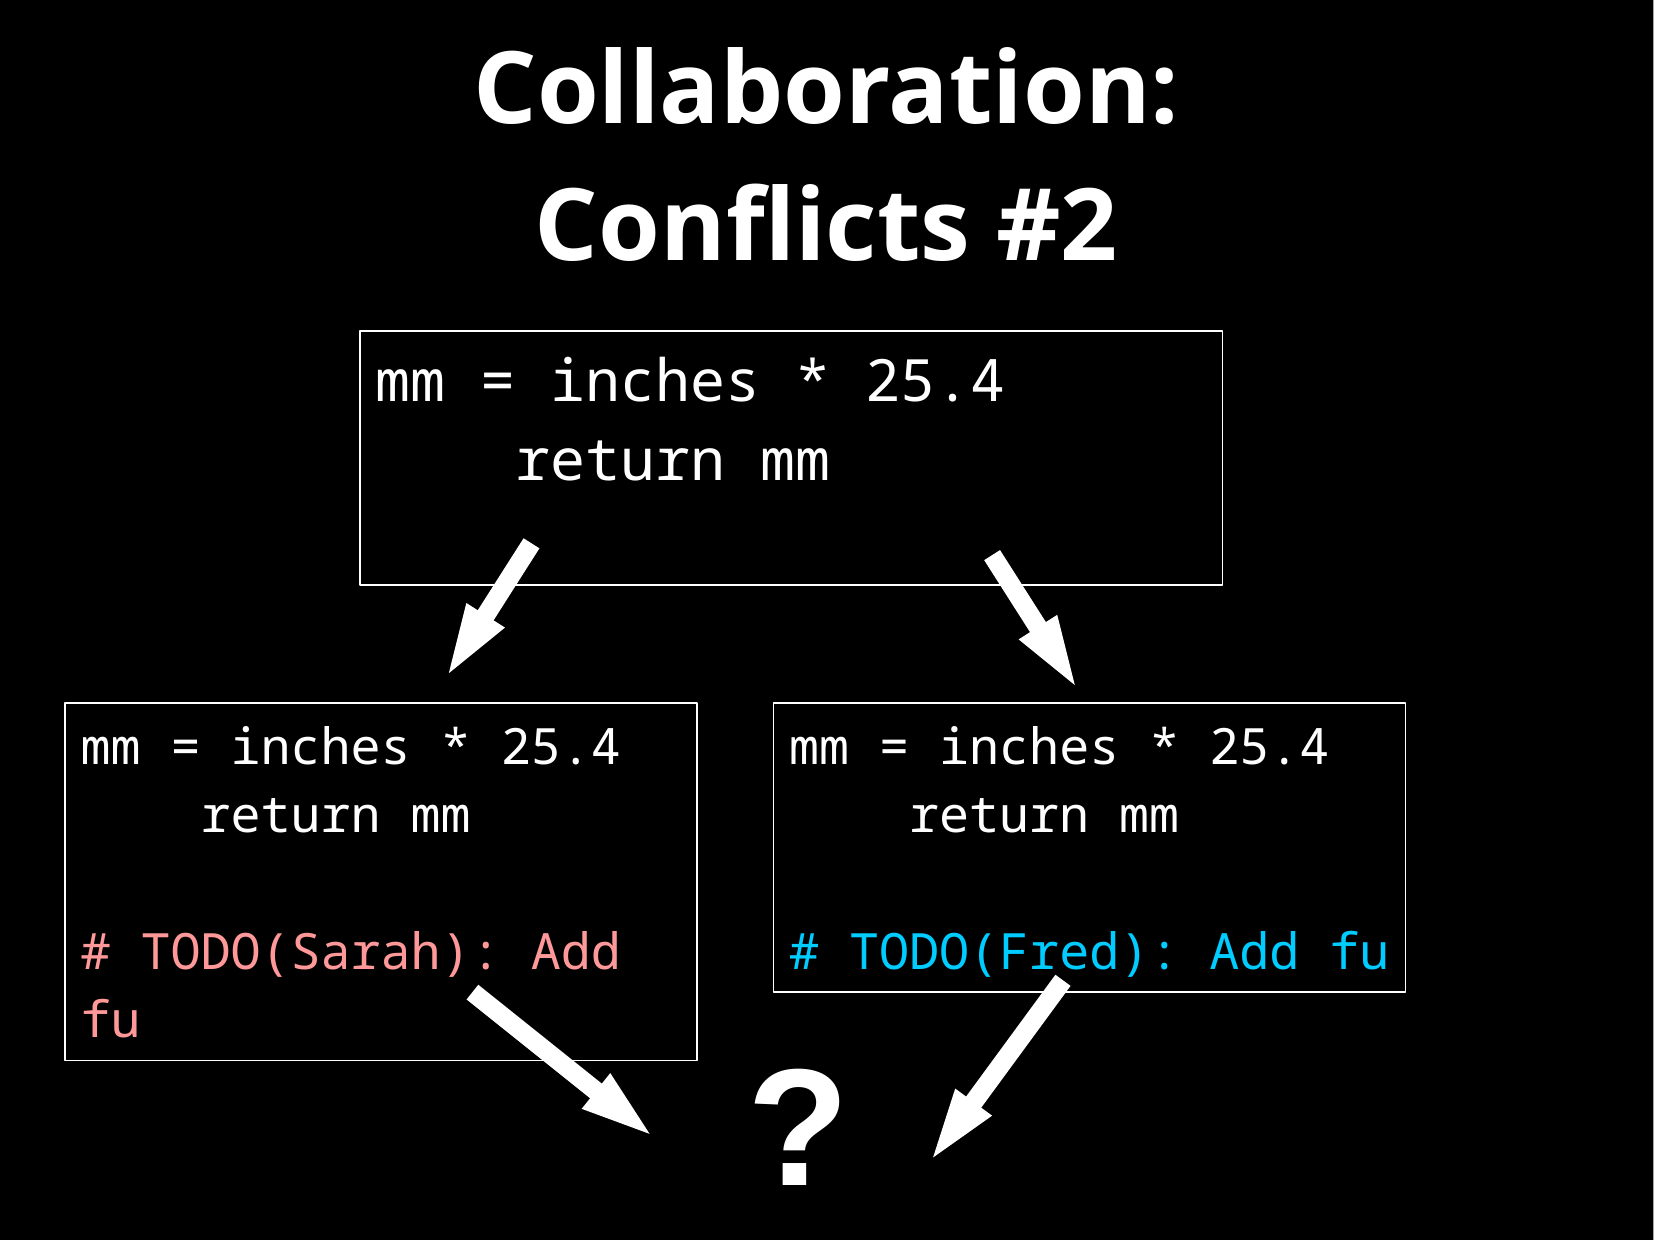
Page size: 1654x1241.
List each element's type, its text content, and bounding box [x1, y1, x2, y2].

text_box mm = inches * 25.4 return mm # TODO(Fred): Add fu [773, 702, 1406, 963]
text_box ? [732, 1027, 863, 1229]
title Collaboration: Conflicts #2 [82, 26, 1571, 280]
text_box mm = inches * 25.4 return mm [360, 330, 1223, 552]
text_box mm = inches * 25.4 return mm # TODO(Sarah): Add fu [64, 702, 697, 1011]
